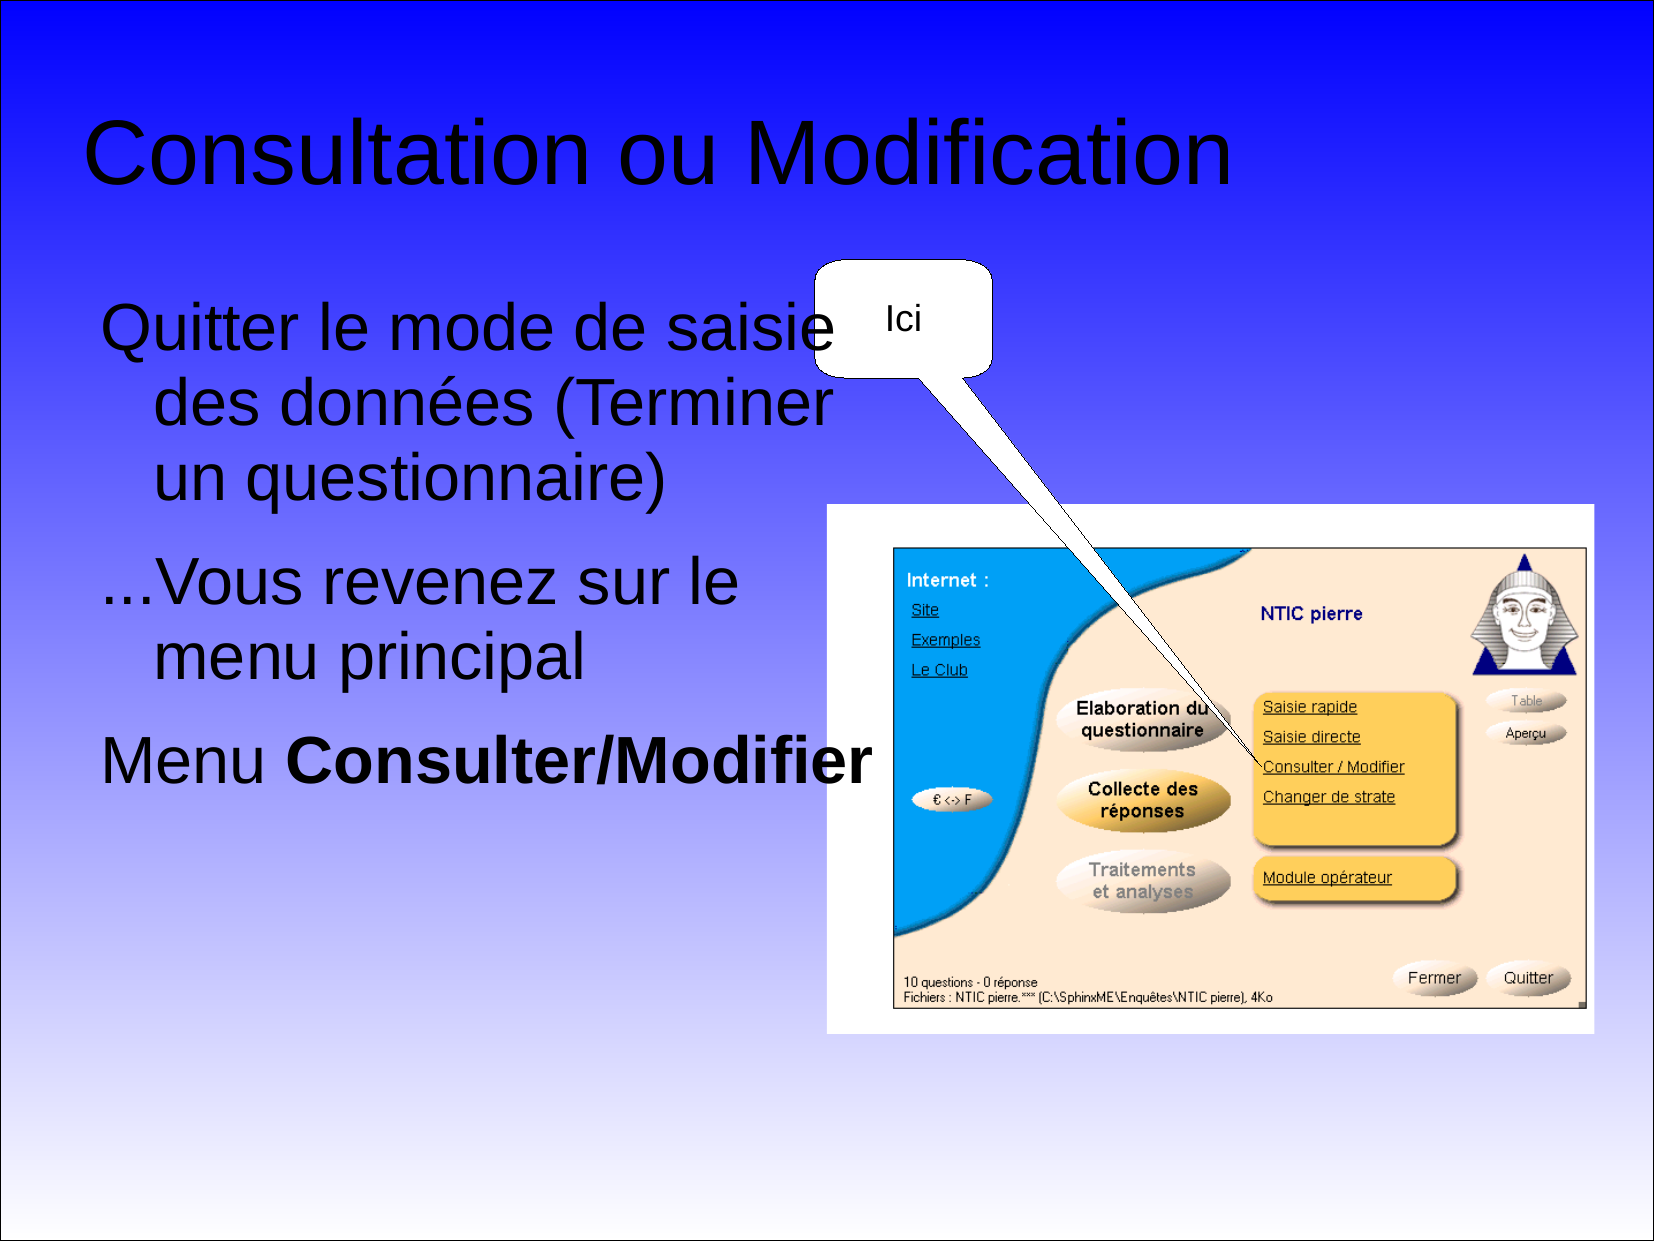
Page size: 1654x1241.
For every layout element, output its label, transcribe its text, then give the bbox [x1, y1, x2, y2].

text_box Ici [814, 259, 1262, 767]
title Consultation ou Modification [82, 49, 1571, 257]
picture [826, 504, 1595, 1034]
list Quitter le mode de saisie des données (Terminer un questionnaire) ...Vous revenez sur le menu principal Menu Consulter/Modifier [82, 290, 886, 948]
picture [1096, 550, 1244, 590]
